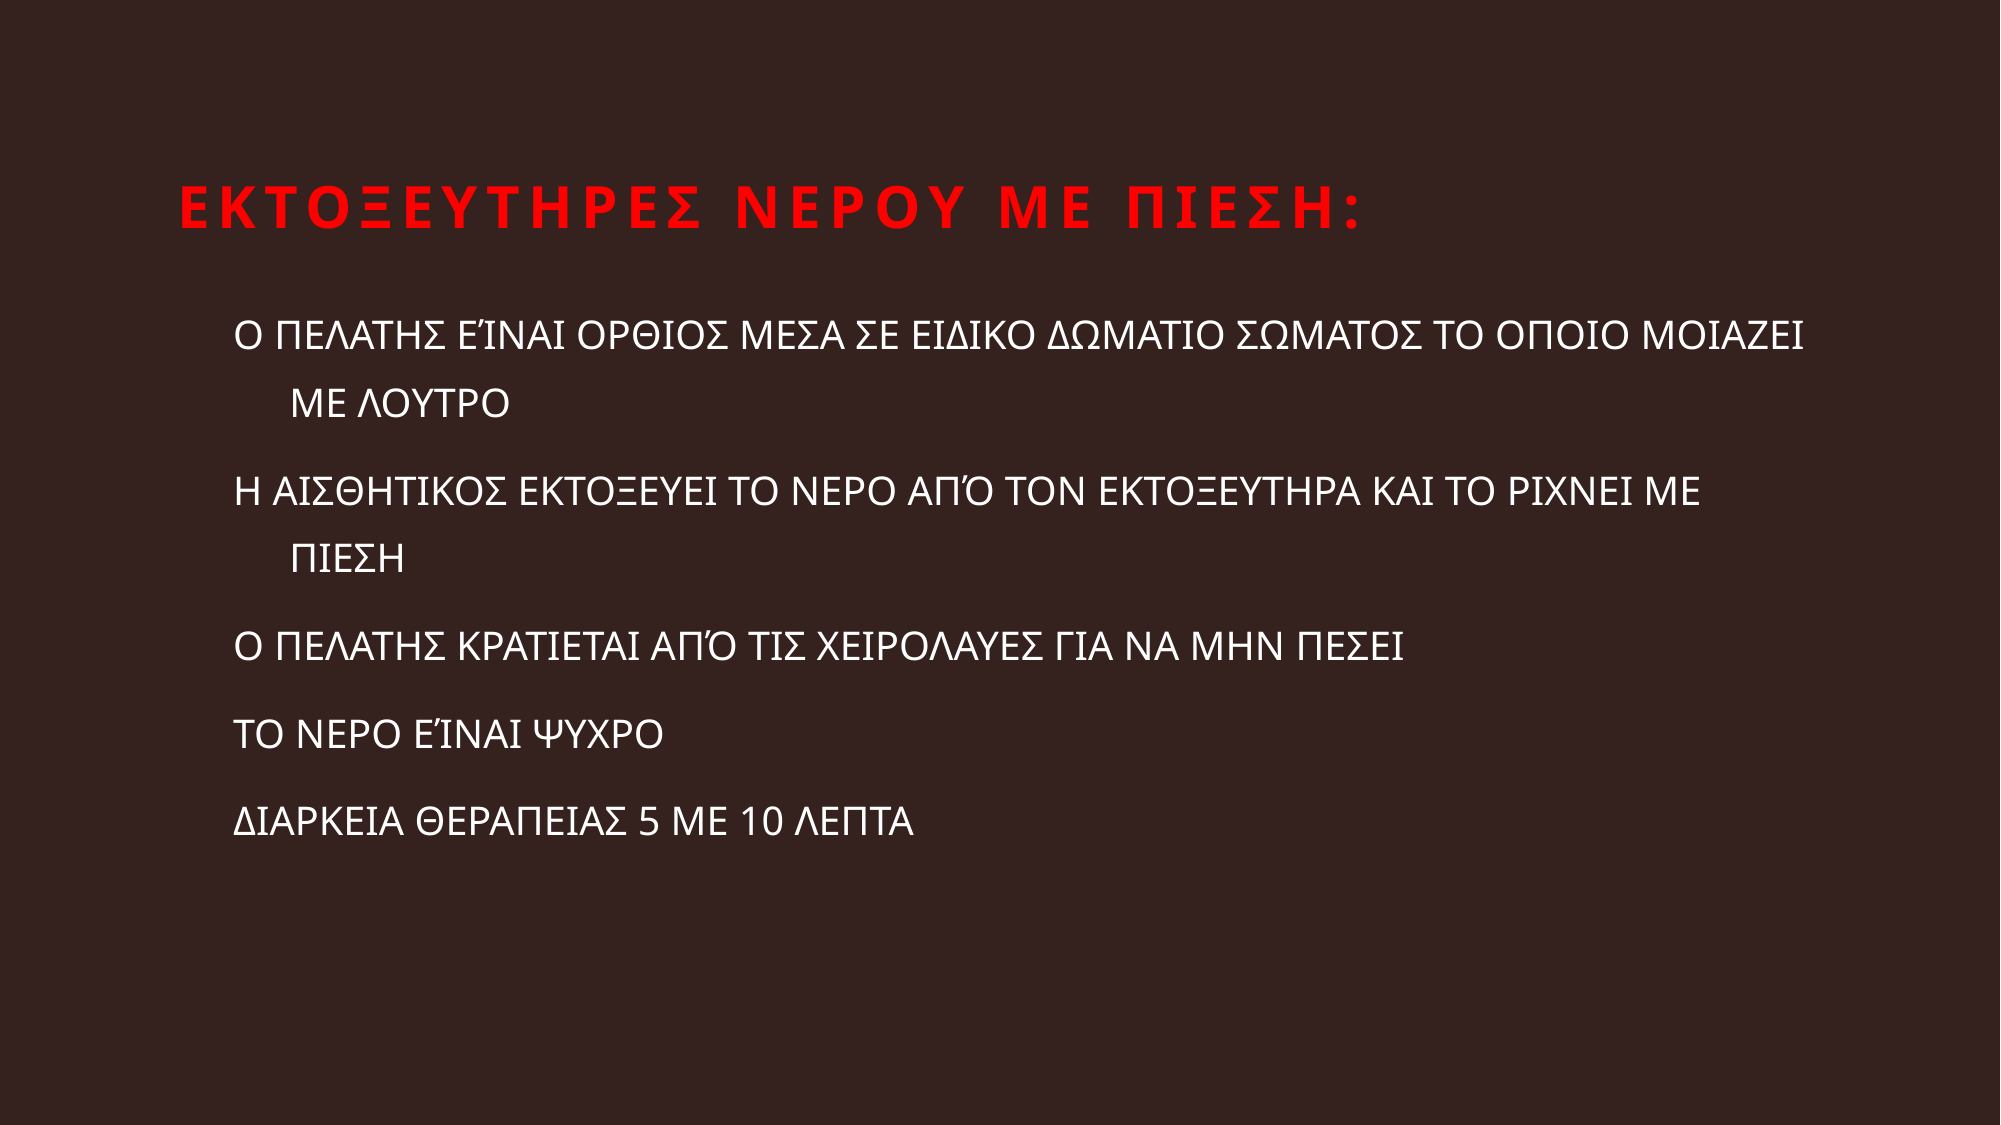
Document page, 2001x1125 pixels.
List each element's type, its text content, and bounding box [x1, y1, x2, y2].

list Ο ΠΕΛΑΤΗΣ ΕΊΝΑΙ ΟΡΘΙΟΣ ΜΕΣΑ ΣΕ ΕΙΔΙΚΟ ΔΩΜΑΤΙΟ ΣΩΜΑΤΟΣ ΤΟ ΟΠΟΙΟ ΜΟΙΑΖΕΙ ΜΕ ΛΟΥΤΡΟ Η ΑΙΣΘΗΤΙΚΟΣ ΕΚΤΟΞΕΥΕΙ ΤΟ ΝΕΡΟ ΑΠΌ ΤΟΝ ΕΚΤΟΞΕΥΤΗΡΑ ΚΑΙ ΤΟ ΡΙΧΝΕΙ ΜΕ ΠΙΕΣΗ Ο ΠΕΛΑΤΗΣ ΚΡΑΤΙΕΤΑΙ ΑΠΌ ΤΙΣ ΧΕΙΡΟΛΑΥΕΣ ΓΙΑ ΝΑ ΜΗΝ ΠΕΣΕΙ ΤΟ ΝΕΡΟ ΕΊΝΑΙ ΨΥΧΡΟ ΔΙΑΡΚΕΙΑ ΘΕΡΑΠΕΙΑΣ 5 ΜΕ 10 ΛΕΠΤΑ [177, 293, 1822, 849]
title ΕΚΤΟΞΕΥΤΗΡΕΣ ΝΕΡΟΥ ΜΕ ΠΙΕΣΗ: [177, 165, 1556, 274]
